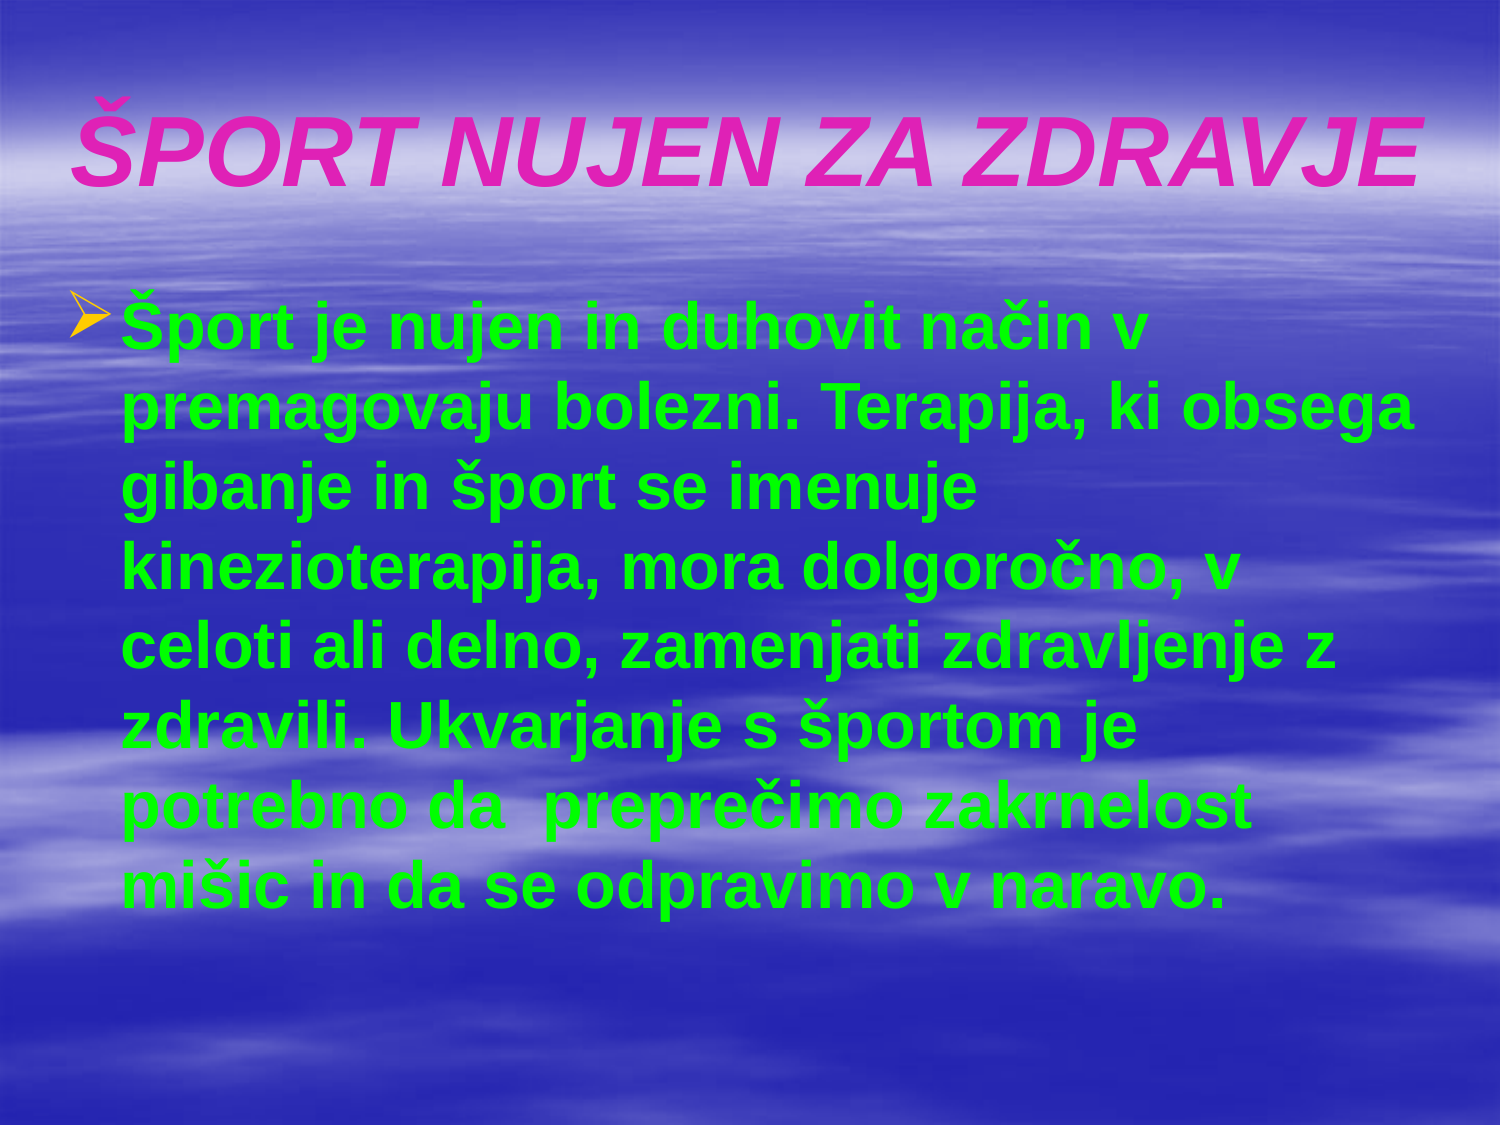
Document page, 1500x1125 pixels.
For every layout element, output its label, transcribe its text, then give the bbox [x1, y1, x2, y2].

list Šport je nujen in duhovit način v premagovaju bolezni. Terapija, ki obsega gibanje in šport se imenuje kinezioterapija, mora dolgoročno, v celoti ali delno, zamenjati zdravljenje z zdravili. Ukvarjanje s športom je potrebno da preprečimo zakrnelost mišic in da se odpravimo v naravo. [49, 275, 1451, 1001]
picture [0, 0, 1500, 1125]
title ŠPORT NUJEN ZA ZDRAVJE [49, 37, 1446, 255]
